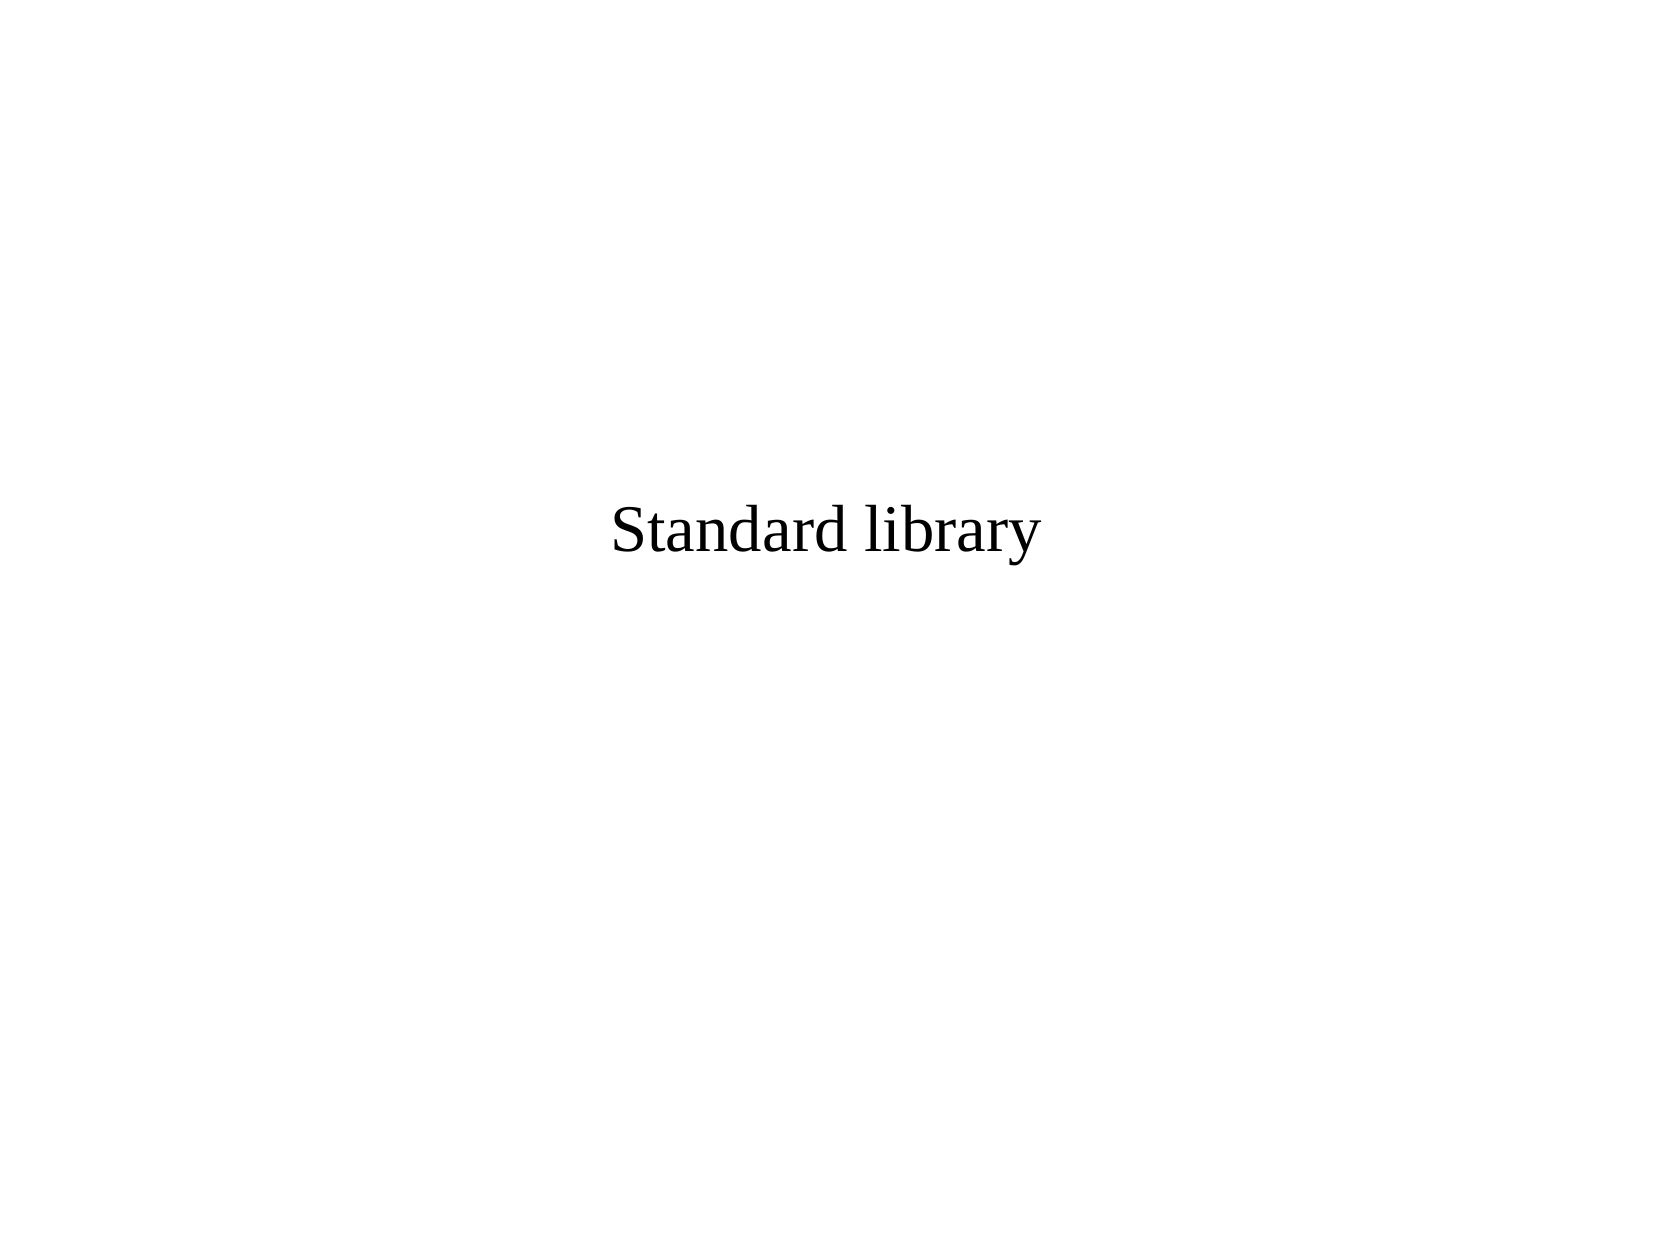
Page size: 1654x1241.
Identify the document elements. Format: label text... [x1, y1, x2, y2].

subtitle Standard library [82, 49, 1571, 1010]
